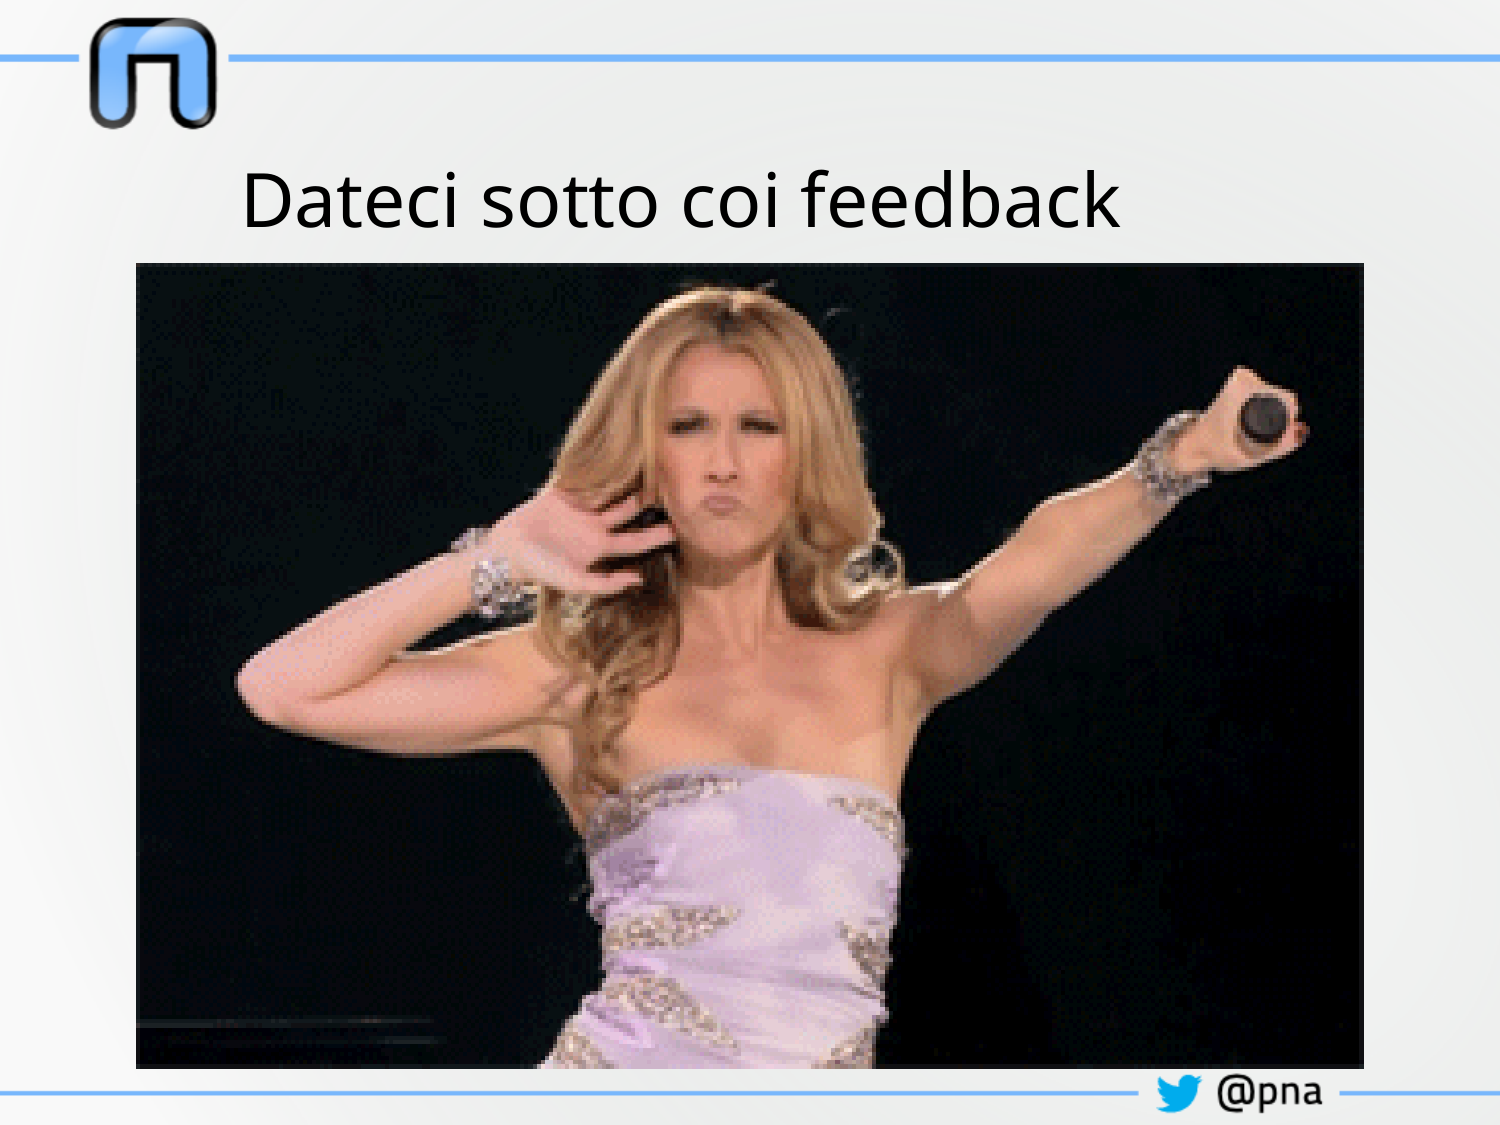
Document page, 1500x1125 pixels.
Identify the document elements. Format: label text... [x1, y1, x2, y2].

title Dateci sotto coi feedback [225, 70, 1469, 258]
picture [0, 0, 1500, 1125]
